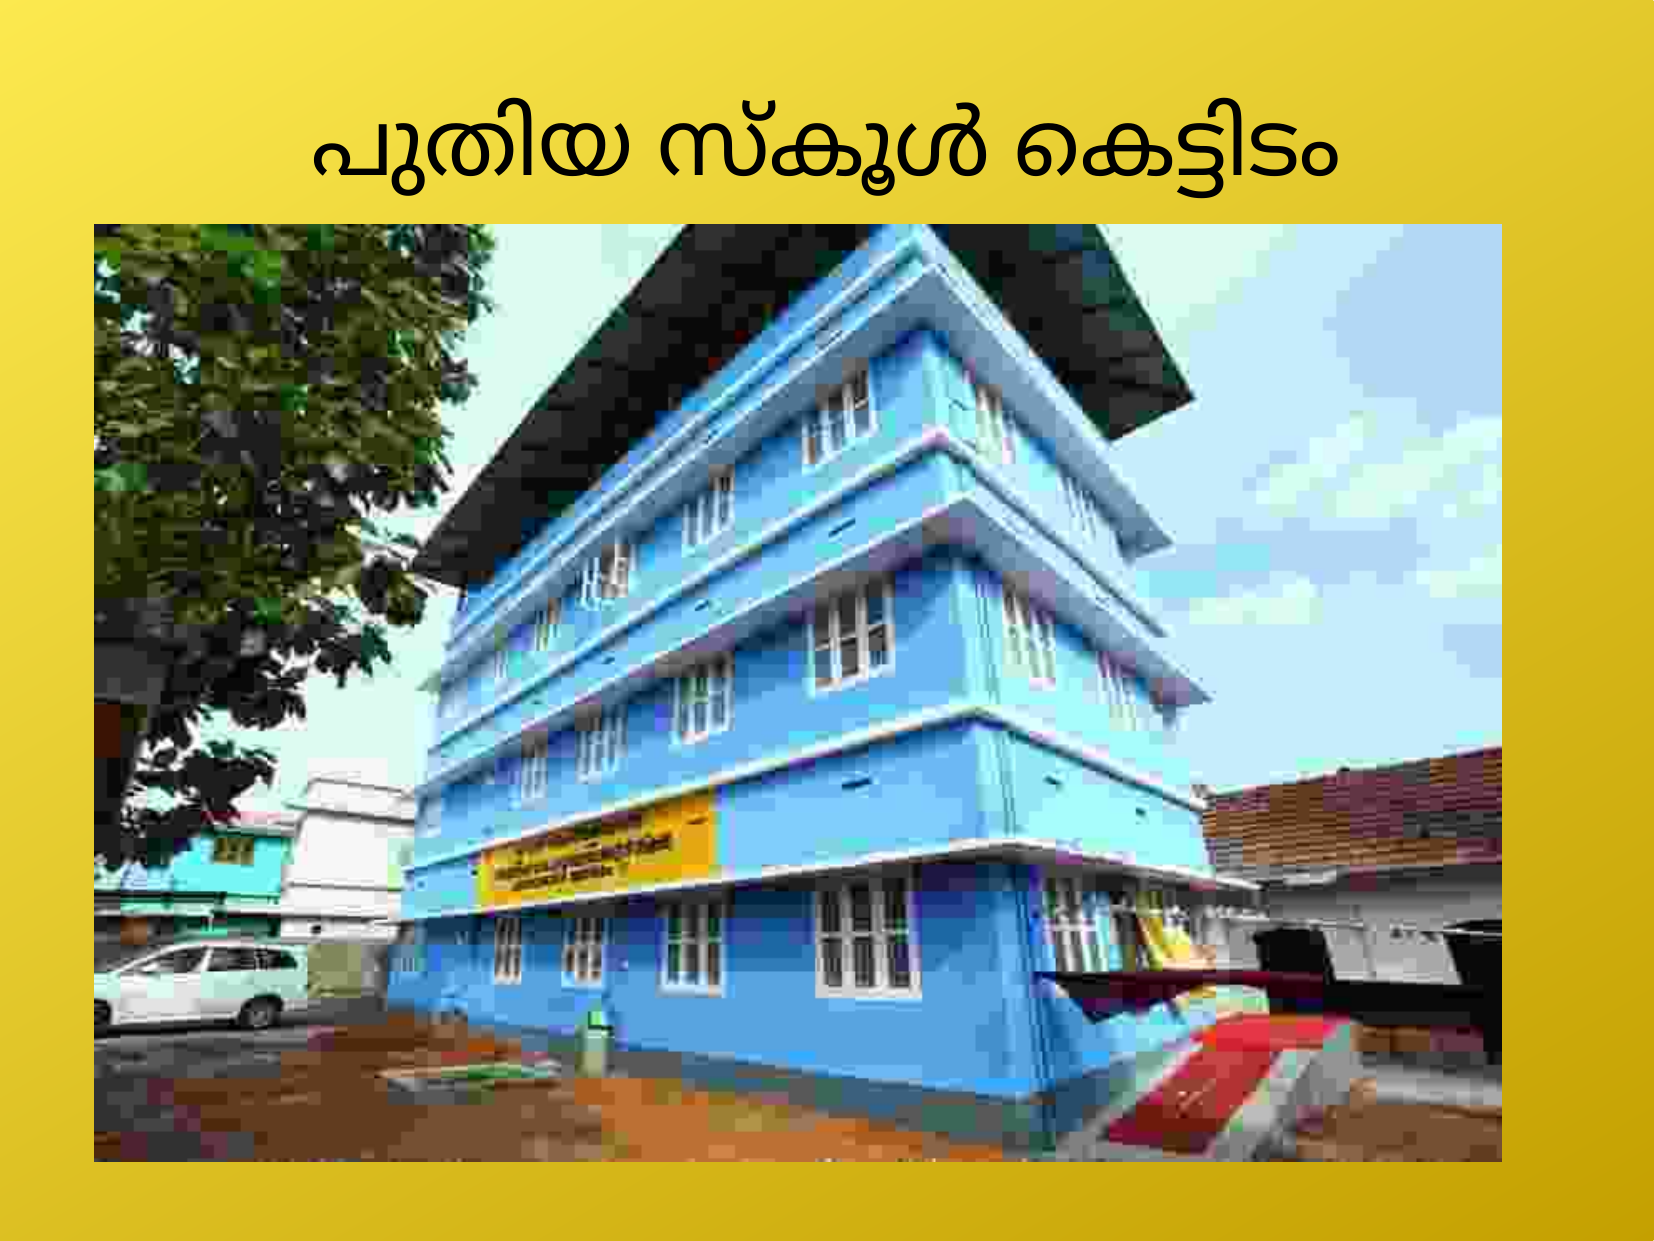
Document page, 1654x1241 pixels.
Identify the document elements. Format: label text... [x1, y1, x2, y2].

picture [94, 224, 1502, 1163]
title പുതിയ സ്കൂള്‍ കെട്ടിടം [82, 49, 1571, 257]
